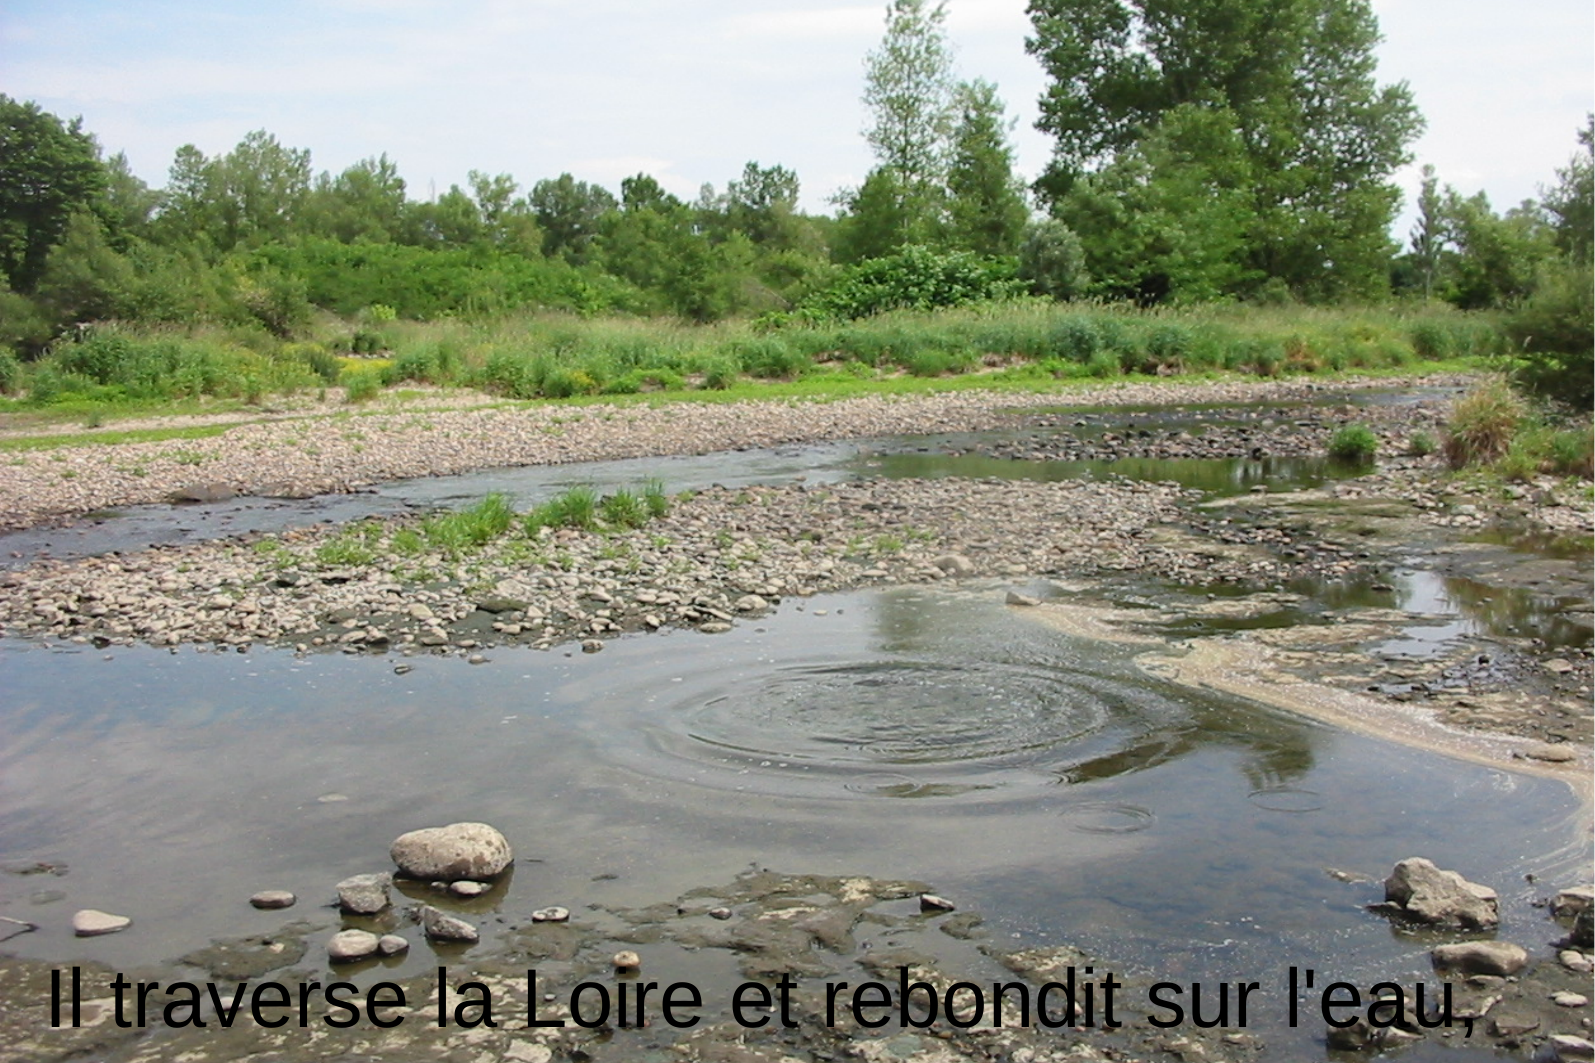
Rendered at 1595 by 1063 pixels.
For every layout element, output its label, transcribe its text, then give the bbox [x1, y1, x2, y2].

picture [0, 0, 1595, 1063]
text_box Il traverse la Loire et rebondit sur l'eau, [29, 944, 1536, 1063]
